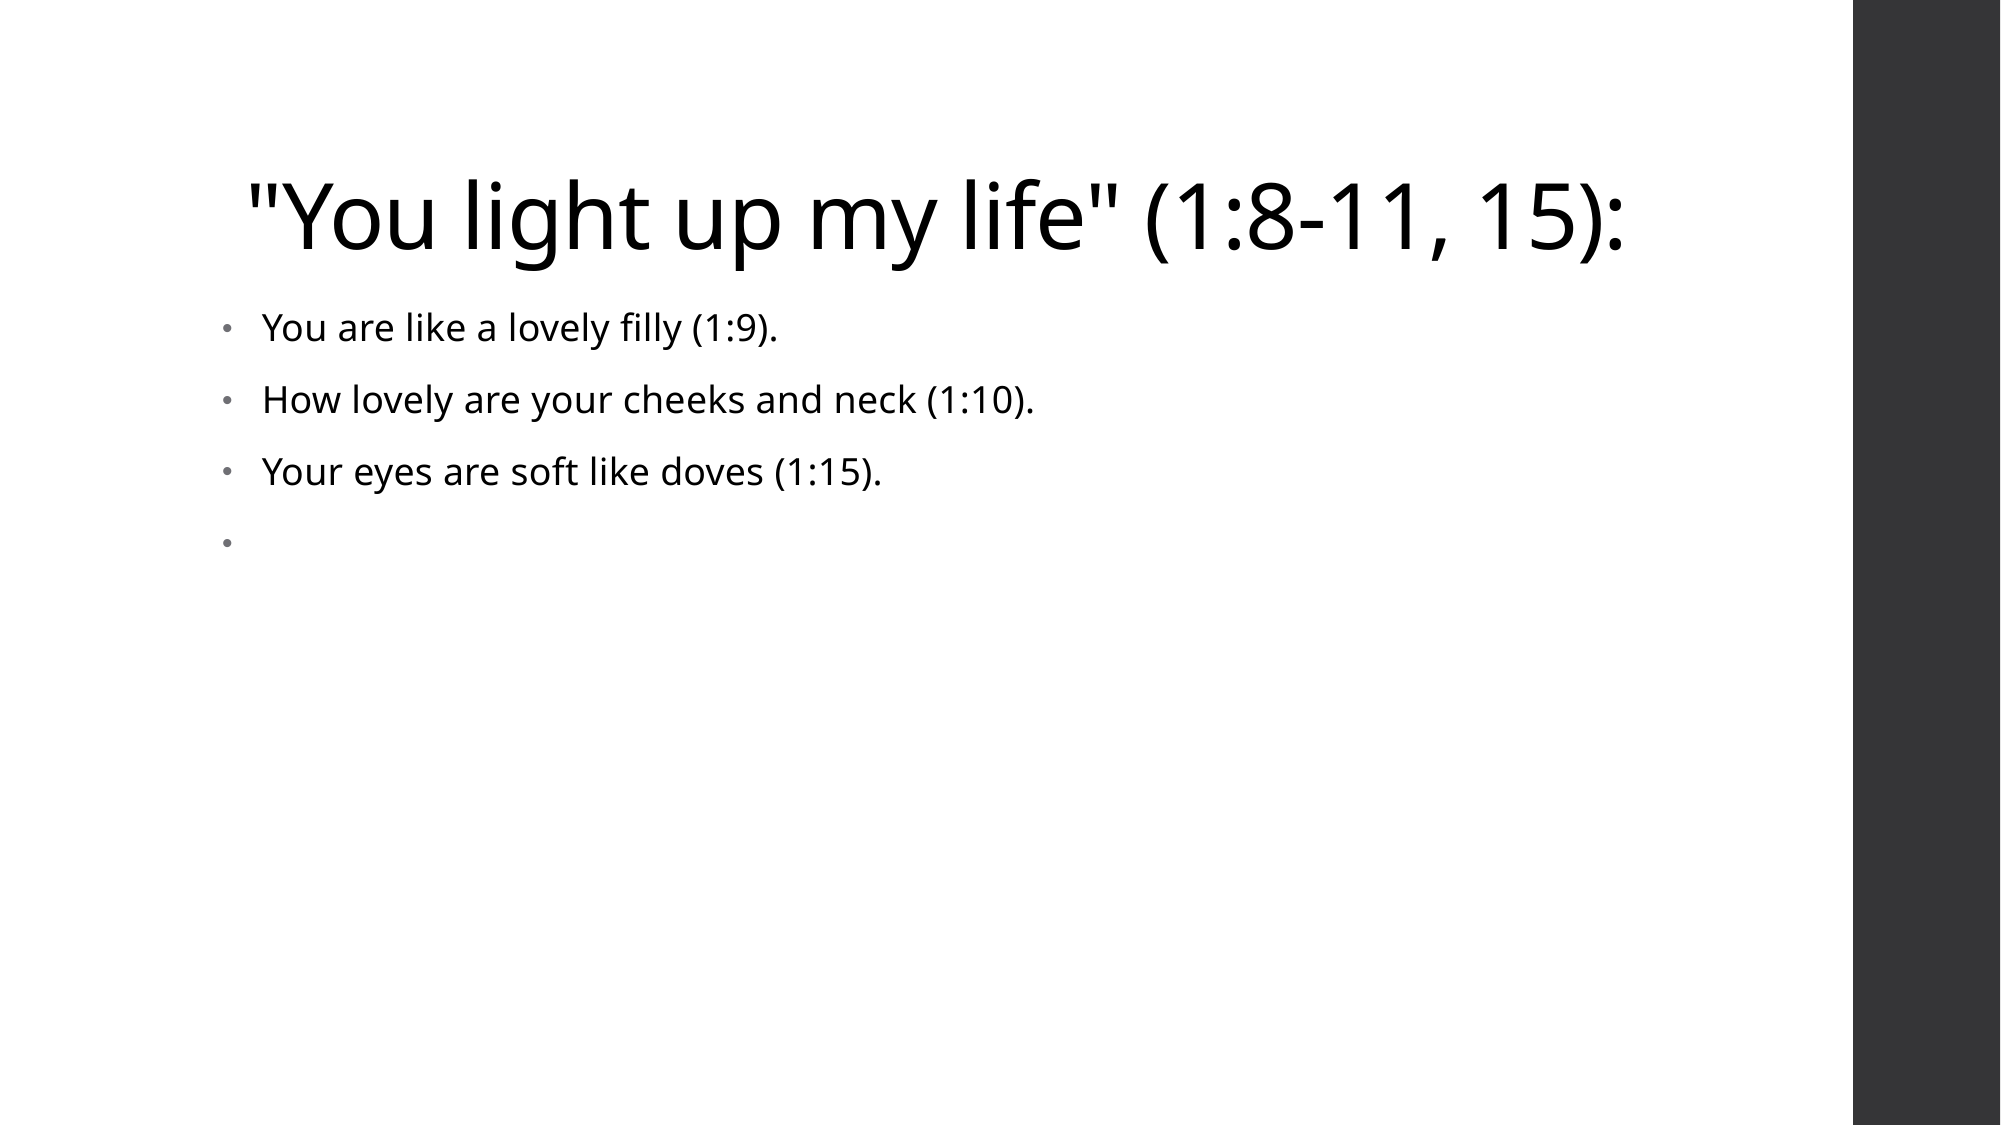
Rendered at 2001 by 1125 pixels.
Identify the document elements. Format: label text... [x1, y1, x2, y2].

title "You light up my life" (1:8-11, 15): [206, 60, 1797, 278]
list You are like a lovely filly (1:9). How lovely are your cheeks and neck (1:10). Your eyes are soft like doves (1:15). [206, 299, 1617, 1014]
